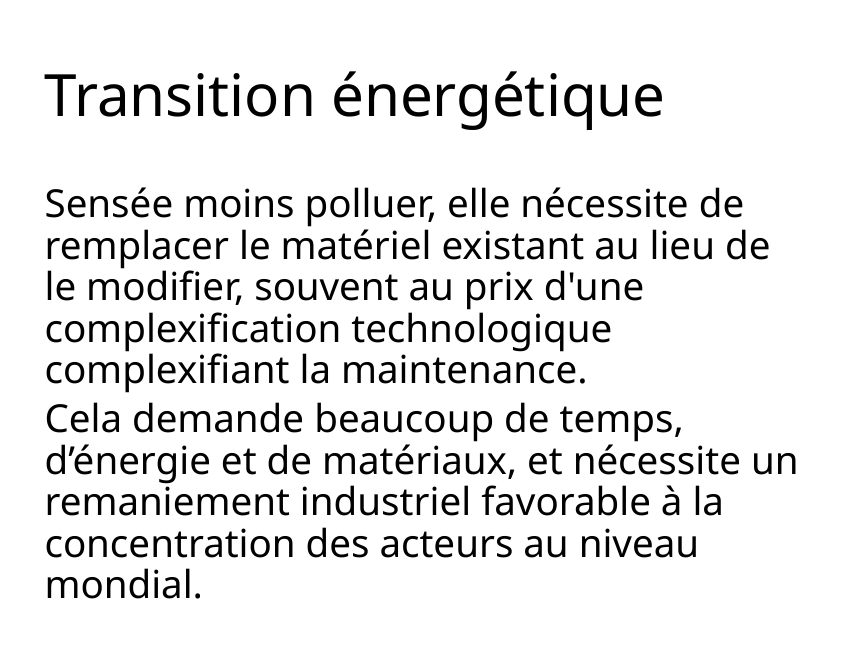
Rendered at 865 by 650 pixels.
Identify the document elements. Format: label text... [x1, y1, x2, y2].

title Transition énergétique [29, 34, 827, 161]
subtitle Sensée moins polluer, elle nécessite de remplacer le matériel existant au lieu de le modifier, souvent au prix d'une complexification technologique complexifiant la maintenance. Cela demande beaucoup de temps, d’énergie et de matériaux, et nécessite un remaniement industriel favorable à la concentration des acteurs au niveau mondial. [29, 177, 827, 621]
